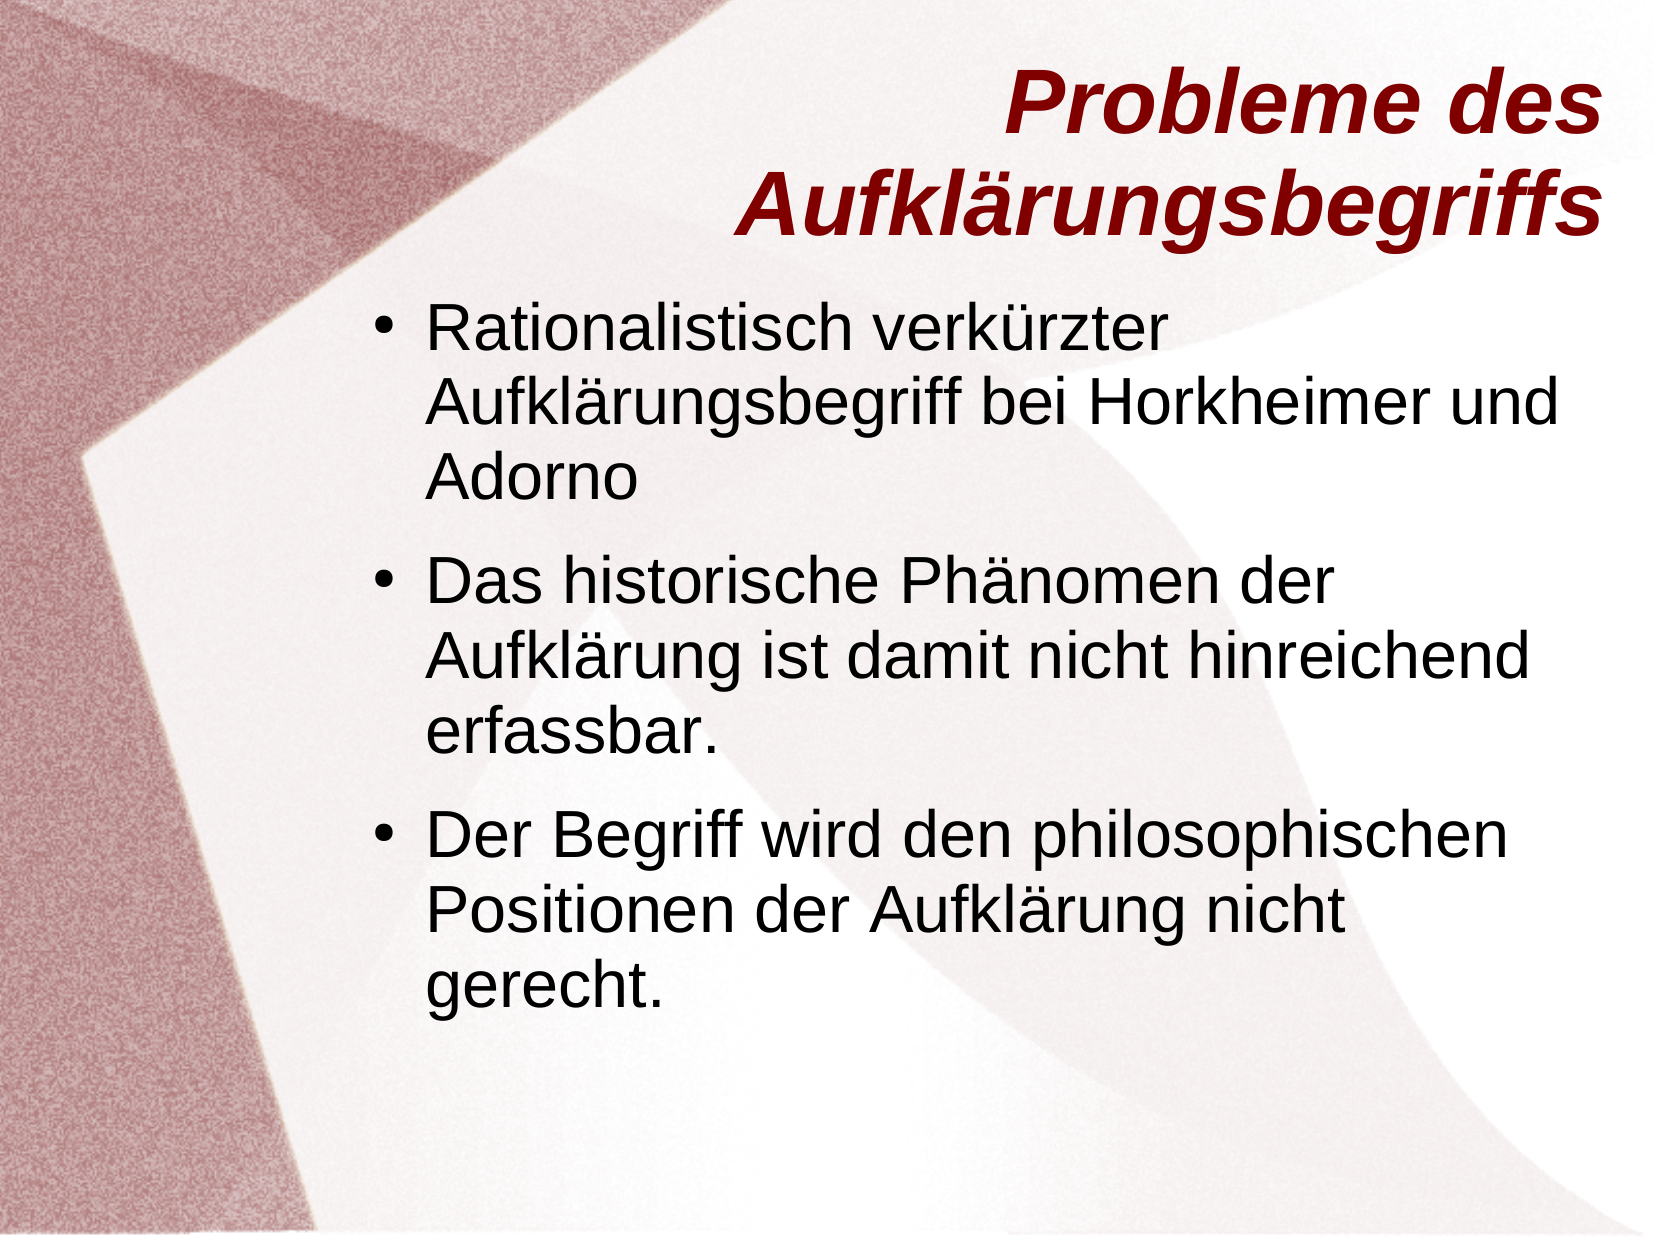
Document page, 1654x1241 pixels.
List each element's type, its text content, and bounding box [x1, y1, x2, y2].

list Rationalistisch verkürzter Aufklärungsbegriff bei Horkheimer und Adorno Das historische Phänomen der Aufklärung ist damit nicht hinreichend erfassbar. Der Begriff wird den philosophischen Positionen der Aufklärung nicht gerecht. [354, 289, 1601, 1022]
title Probleme des Aufklärungsbegriffs [596, 50, 1607, 256]
picture [0, 0, 1654, 1241]
